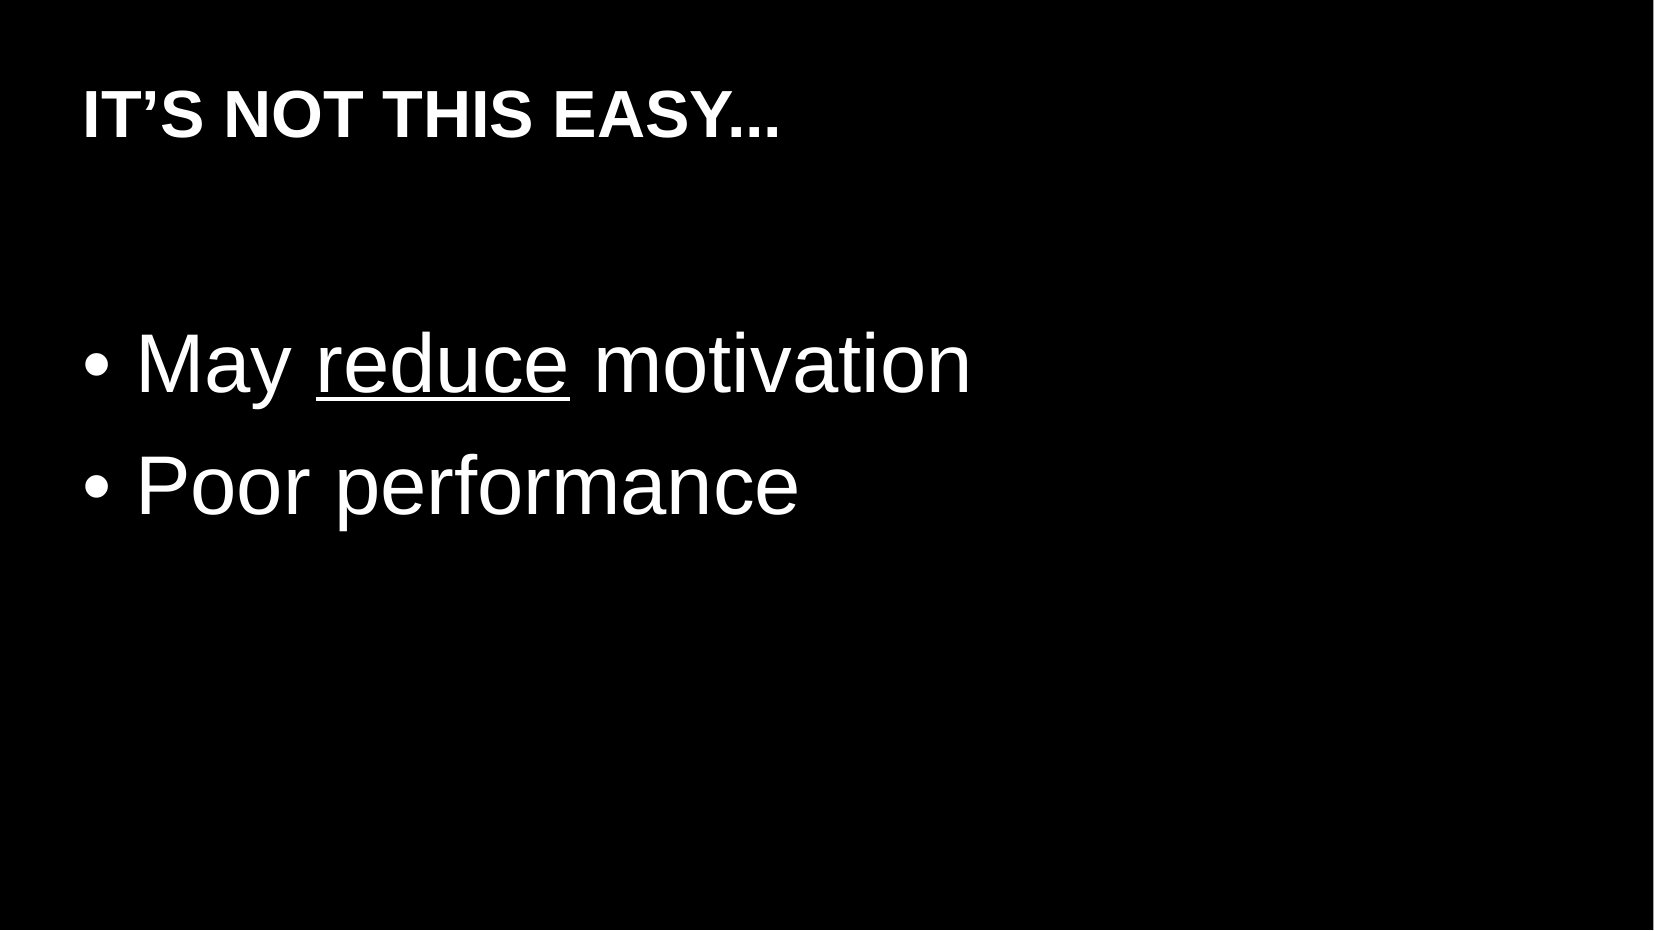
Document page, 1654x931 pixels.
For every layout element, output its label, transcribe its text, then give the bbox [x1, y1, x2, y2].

list • May reduce motivation • Poor performance [82, 316, 1571, 857]
title IT’S NOT THIS EASY... [82, 37, 1571, 193]
